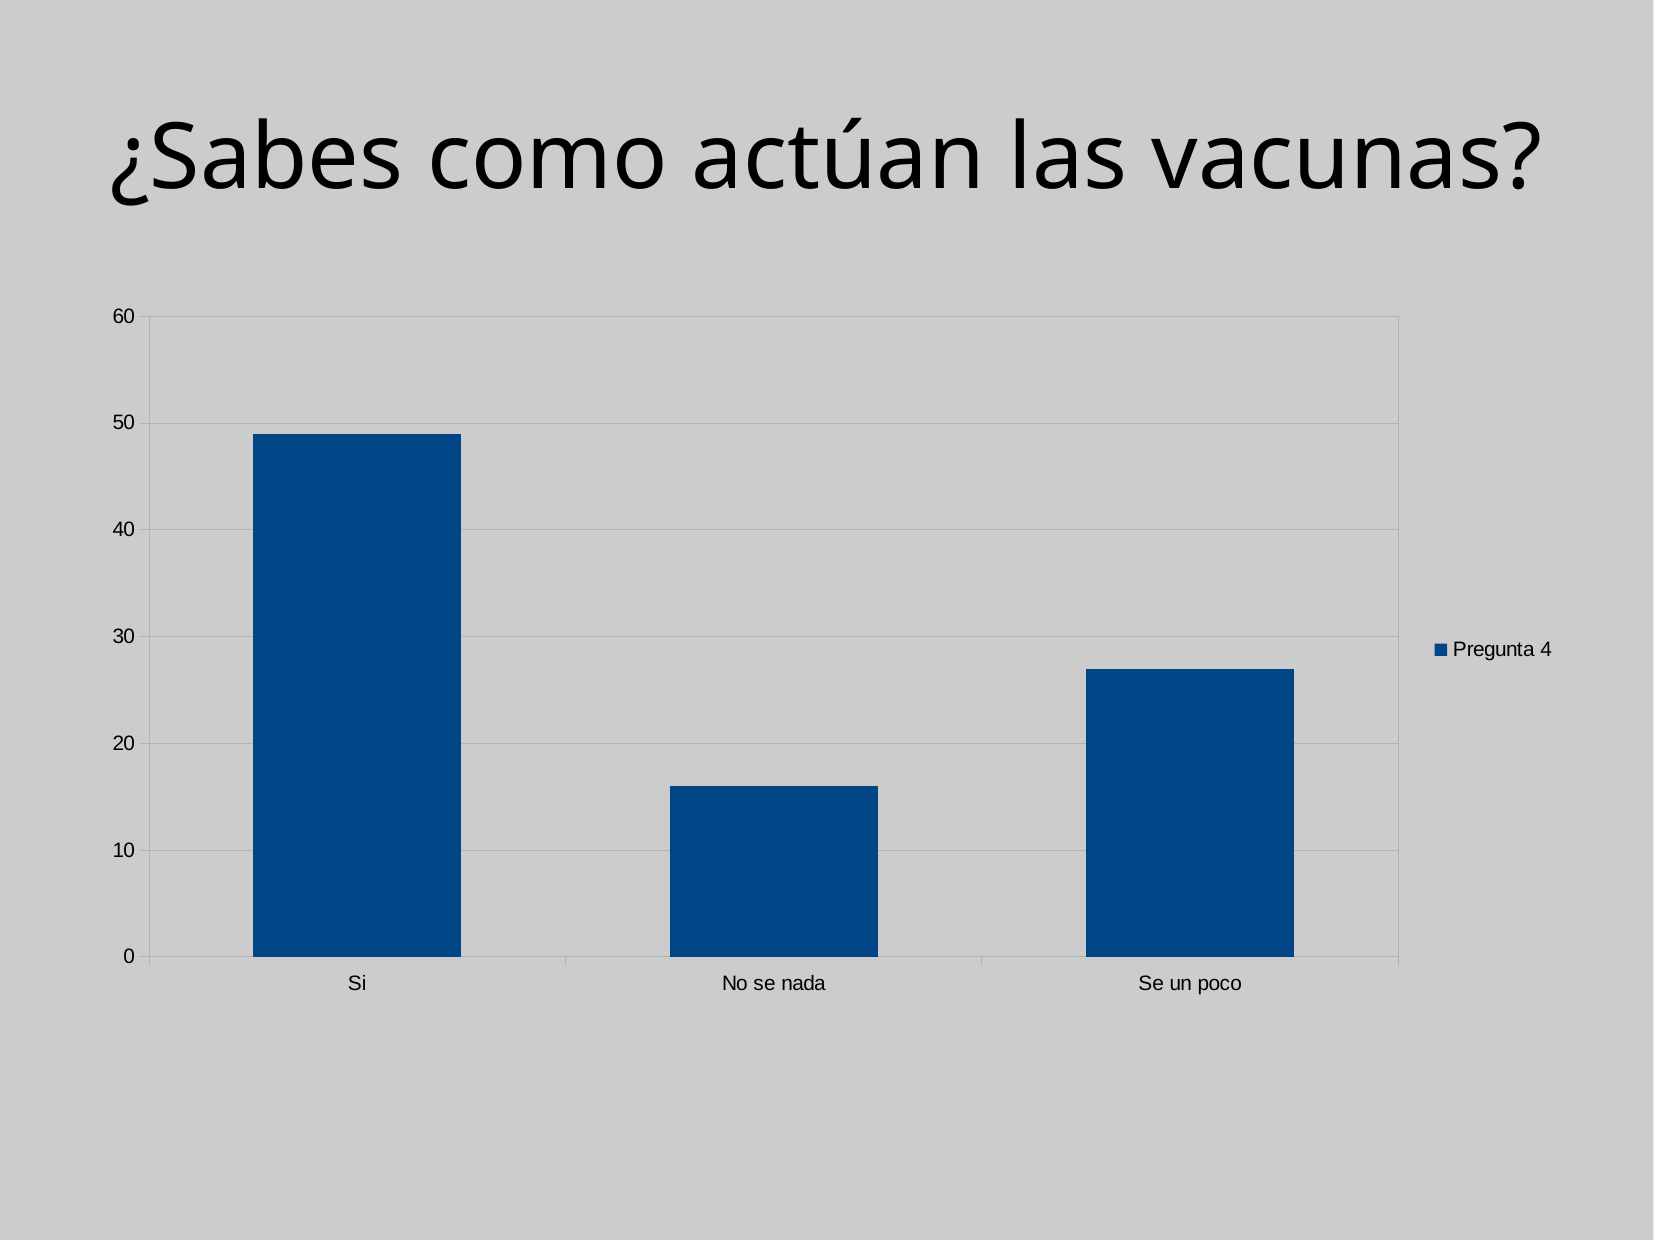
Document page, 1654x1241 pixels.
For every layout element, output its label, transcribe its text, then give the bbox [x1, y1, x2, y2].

chart [82, 290, 1571, 1010]
title ¿Sabes como actúan las vacunas? [82, 49, 1571, 257]
